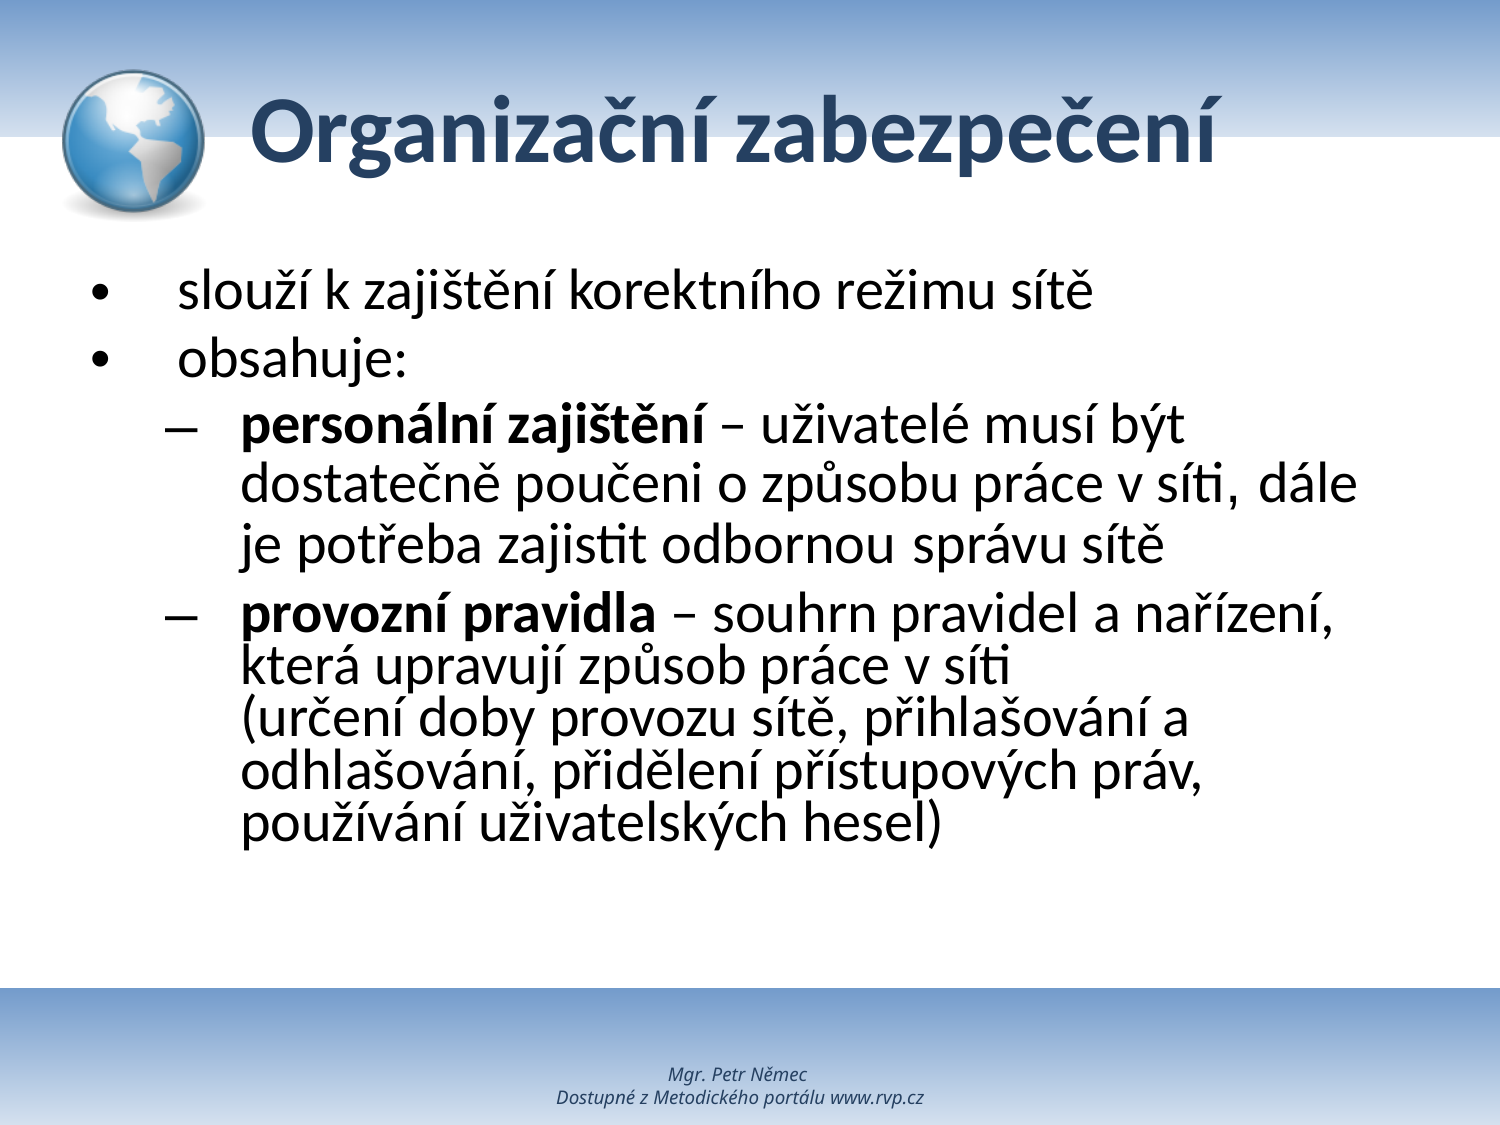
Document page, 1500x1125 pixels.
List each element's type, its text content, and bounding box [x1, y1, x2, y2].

title Organizační zabezpečení [235, 45, 1426, 233]
picture [56, 67, 211, 222]
list slouží k zajištění korektního režimu sítě obsahuje: personální zajištění – uživatelé musí být dostatečně poučeni o způsobu práce v síti, dále je potřeba zajistit odbornou správu sítě provozní pravidla – souhrn pravidel a nařízení, která upravují způsob práce v síti (určení doby provozu sítě, přihlašování a odhlašování, přidělení přístupových práv, používání uživatelských hesel) [75, 260, 1426, 1004]
